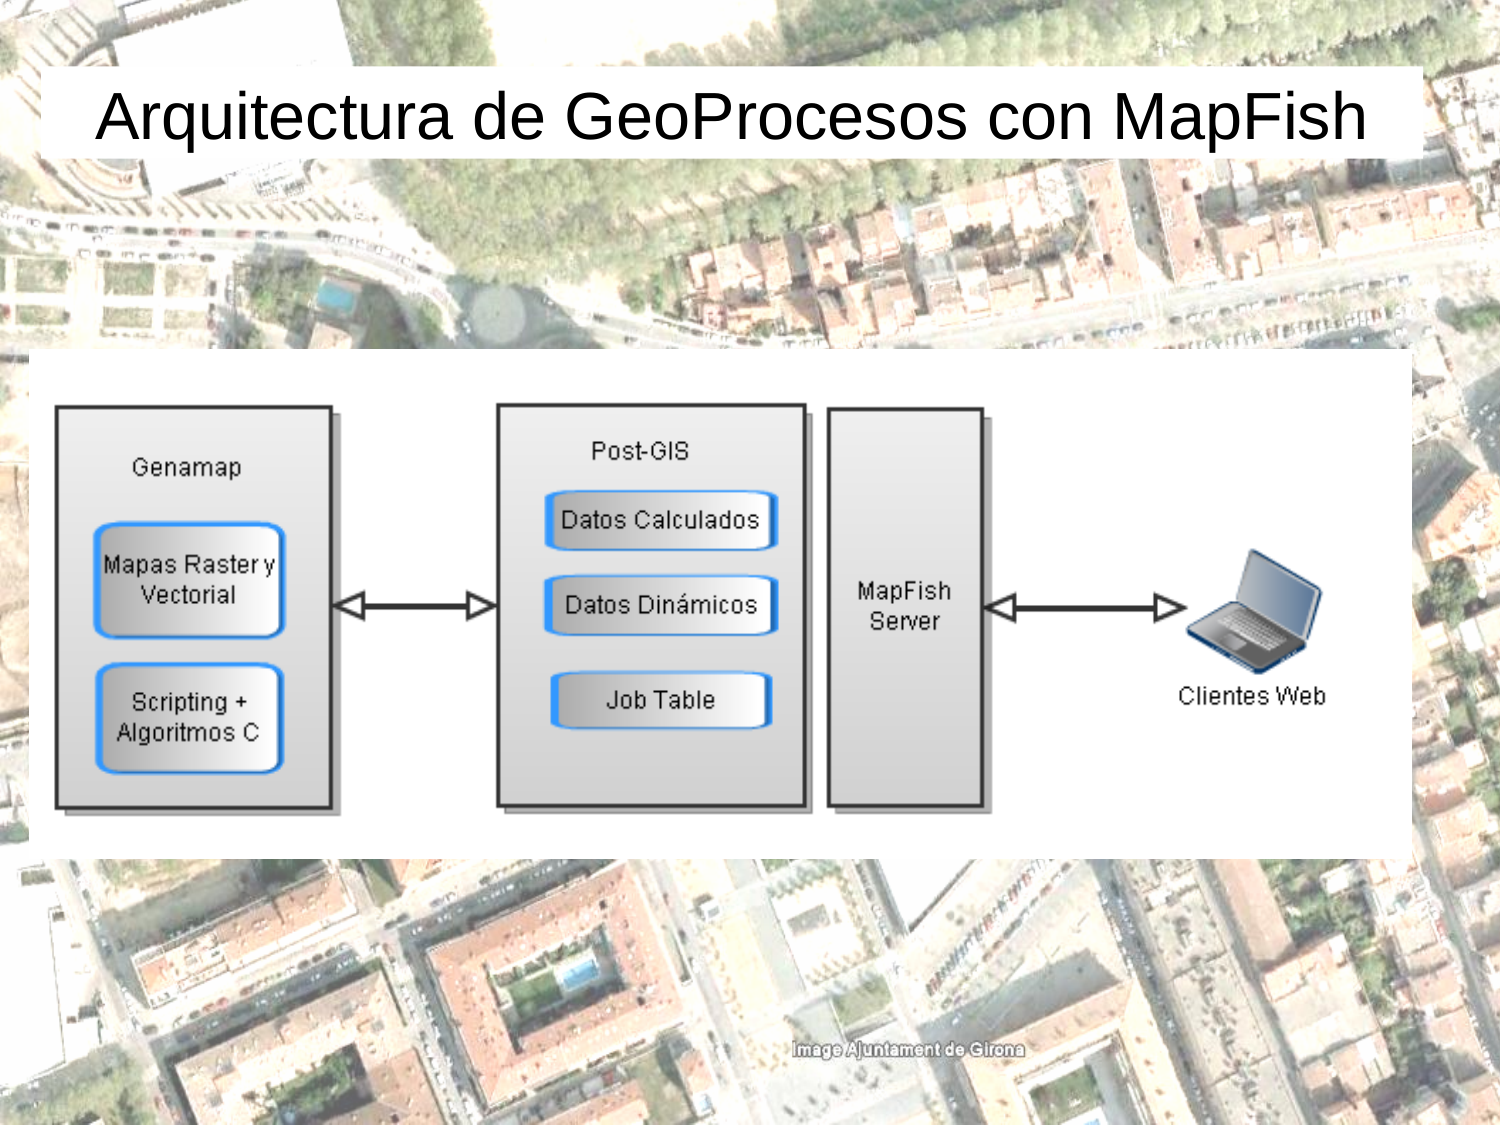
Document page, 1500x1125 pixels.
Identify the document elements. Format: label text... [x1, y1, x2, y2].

text_box Arquitectura de GeoProcesos con MapFish [41, 66, 1424, 159]
picture [0, 0, 1500, 1125]
